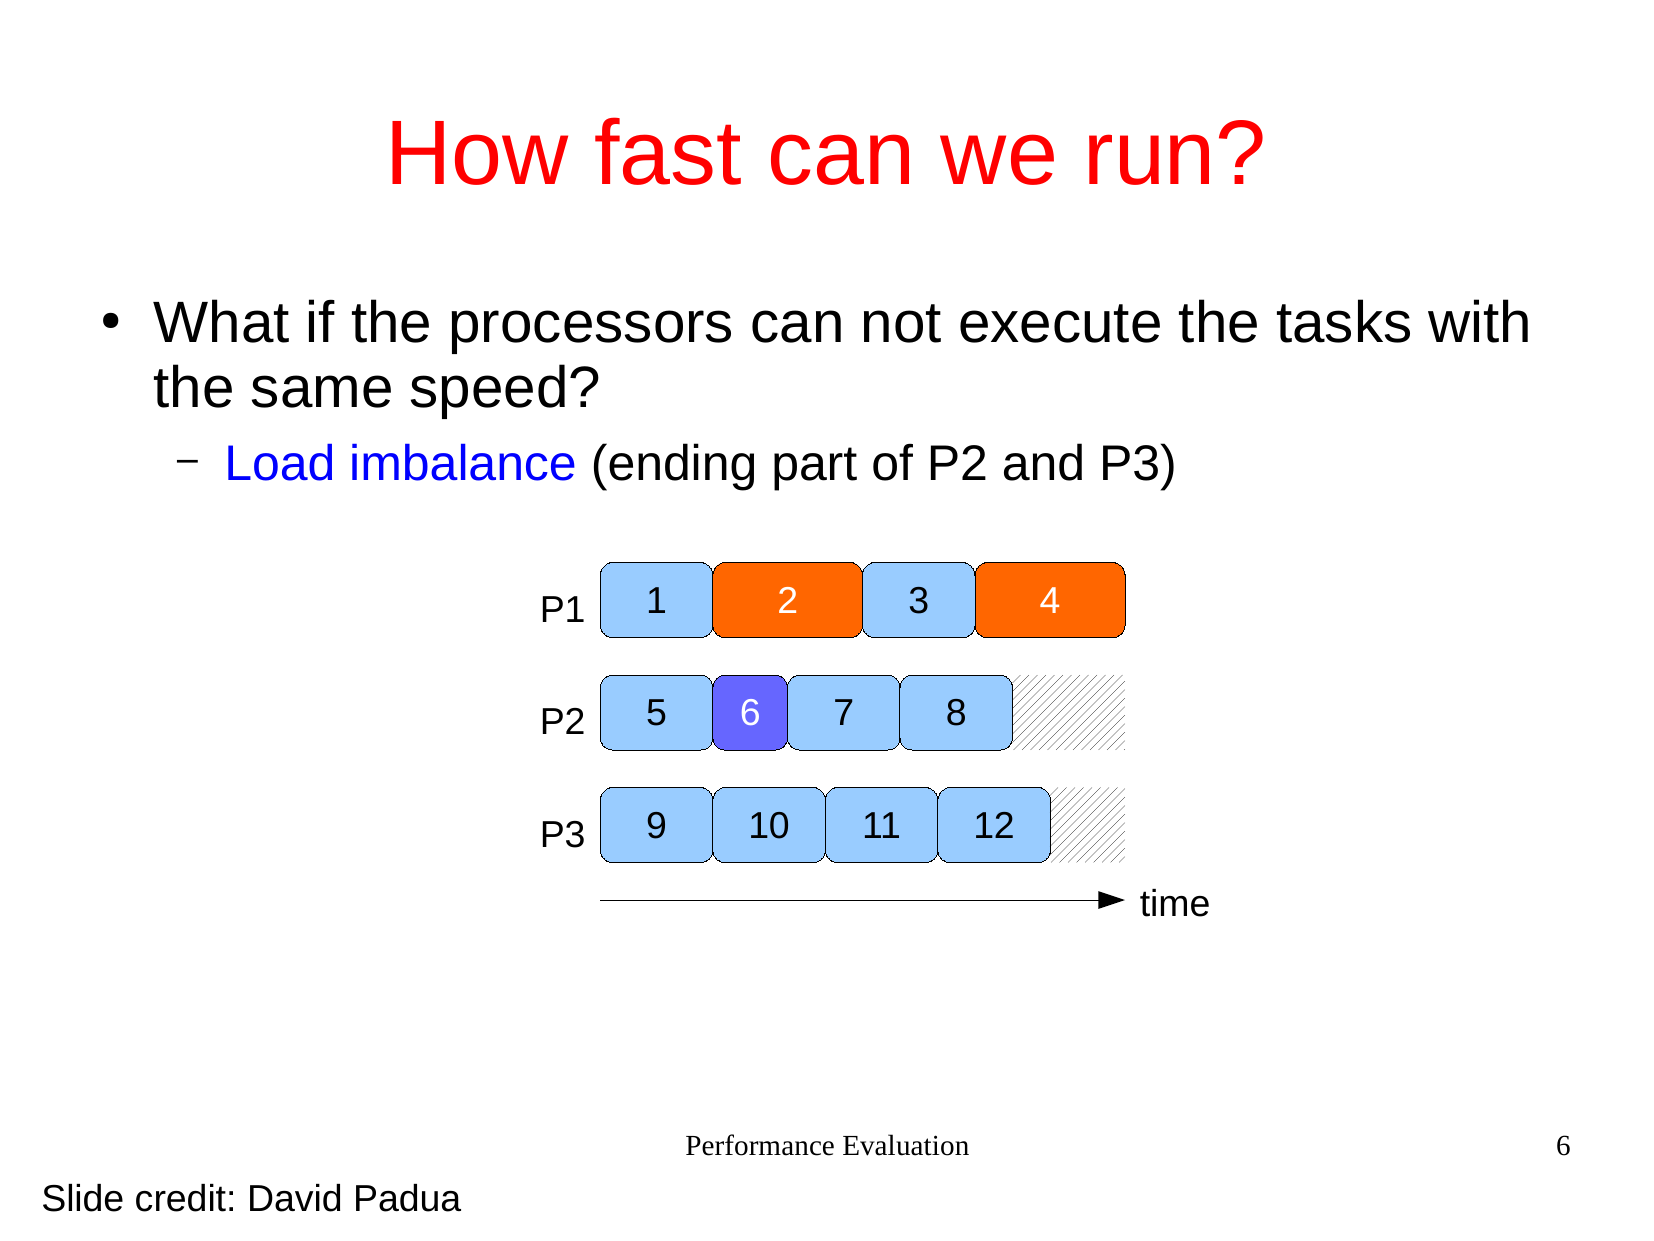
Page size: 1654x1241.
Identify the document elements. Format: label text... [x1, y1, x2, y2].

text_box P2 [525, 693, 601, 751]
text_box [1012, 675, 1125, 751]
text_box Slide credit: David Padua [26, 1170, 477, 1228]
text_box [1050, 787, 1126, 863]
text_box 7 [787, 675, 900, 751]
text_box 10 [712, 787, 825, 863]
text_box 5 [600, 675, 713, 751]
text_box 1 [600, 562, 713, 638]
title How fast can we run? [82, 49, 1571, 257]
text_box 9 [600, 787, 713, 863]
text_box time [1125, 874, 1226, 932]
text_box 4 [975, 562, 1126, 638]
text_box 8 [899, 675, 1012, 751]
text_box 12 [937, 787, 1050, 863]
text_box 3 [862, 562, 975, 638]
text_box P3 [525, 805, 601, 863]
text_box 11 [825, 787, 938, 863]
text_box 2 [712, 562, 862, 638]
list What if the processors can not execute the tasks with the same speed? Load imbalance (ending part of P2 and P3) [82, 290, 1571, 1109]
text_box 6 [712, 675, 787, 751]
text_box P1 [525, 580, 601, 638]
